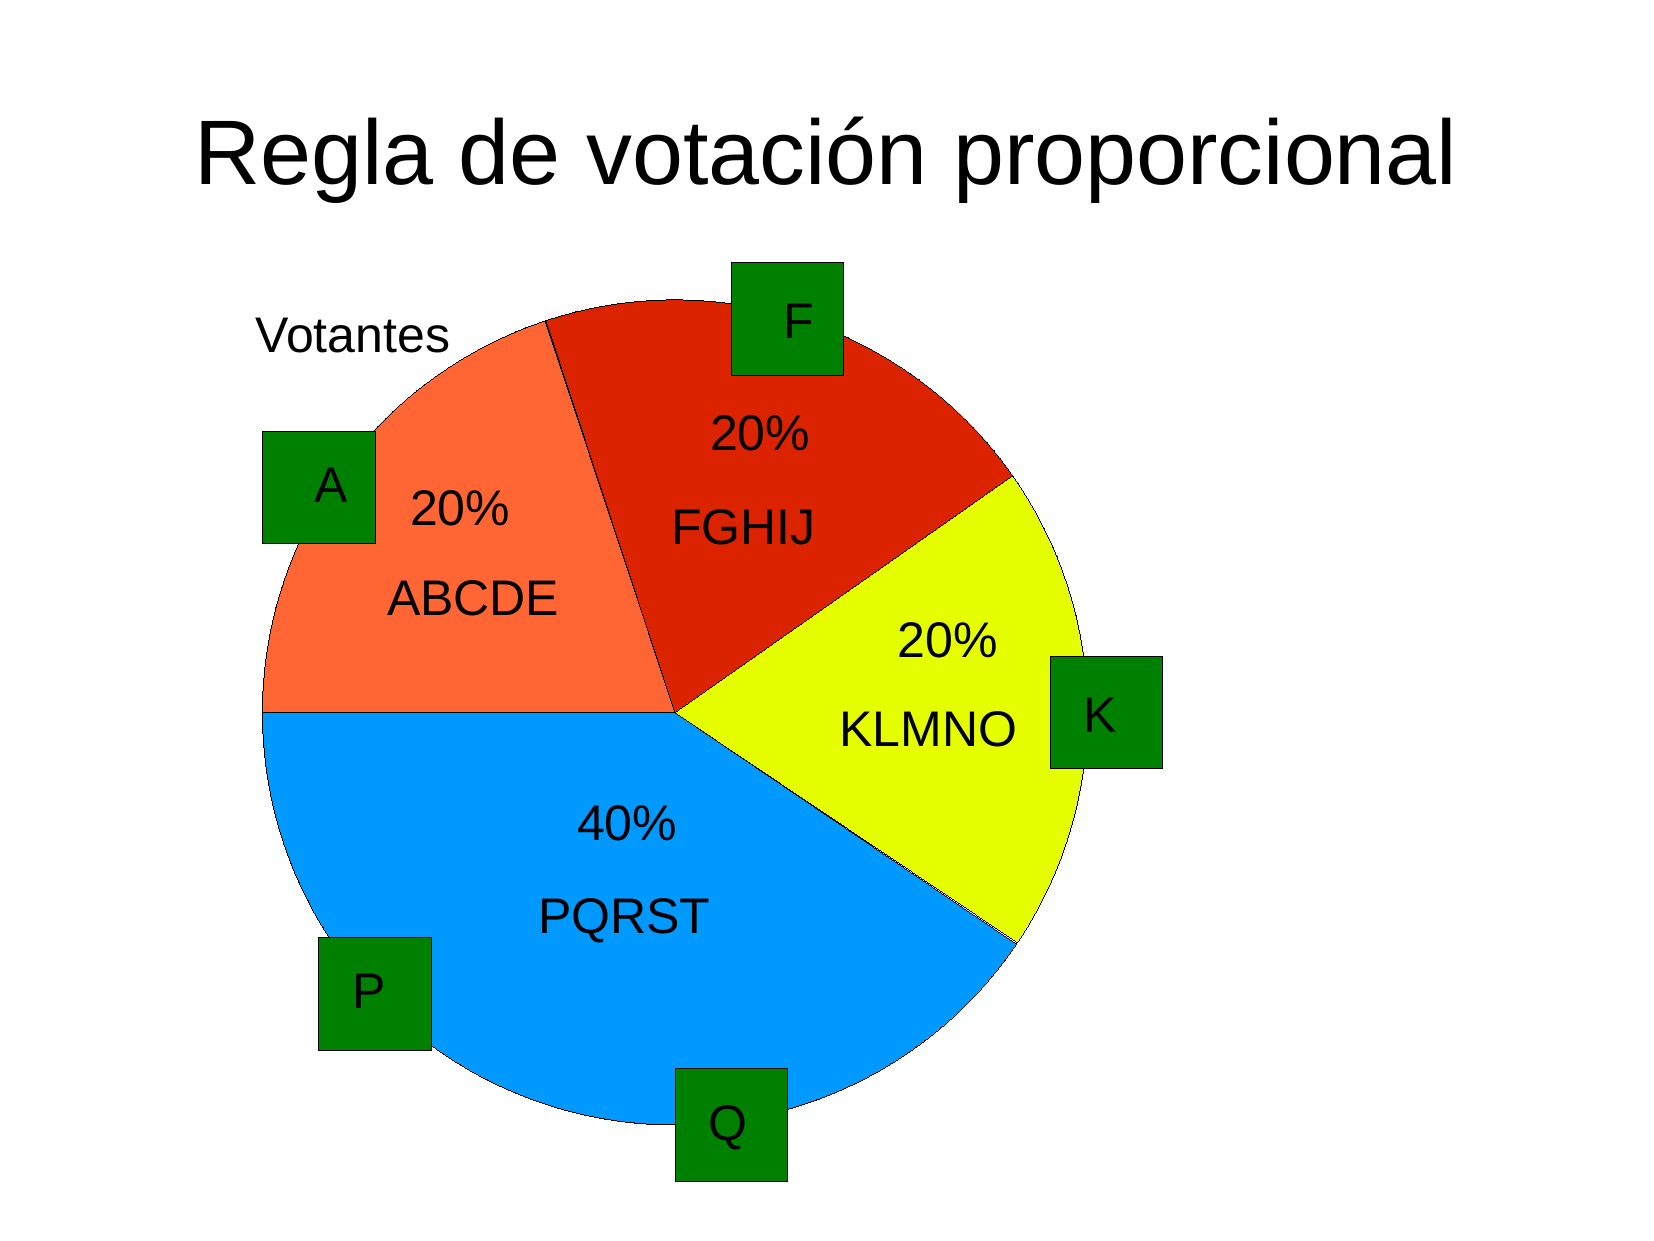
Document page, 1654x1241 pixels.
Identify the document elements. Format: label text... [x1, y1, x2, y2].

text_box F [768, 285, 829, 357]
text_box [262, 262, 1163, 1182]
text_box K [1068, 679, 1132, 792]
text_box Q [693, 1087, 763, 1159]
text_box ABCDE [372, 562, 575, 634]
text_box FGHIJ [656, 491, 831, 563]
text_box 20% [695, 398, 826, 469]
text_box P [337, 956, 401, 1027]
text_box KLMNO [825, 693, 1033, 765]
text_box Votantes [241, 300, 466, 371]
title Regla de votación proporcional [82, 49, 1571, 257]
text_box 40% [562, 787, 693, 859]
text_box A [300, 450, 366, 521]
text_box PQRST [523, 881, 726, 952]
text_box 20% [395, 473, 526, 544]
text_box 20% [882, 604, 1013, 676]
